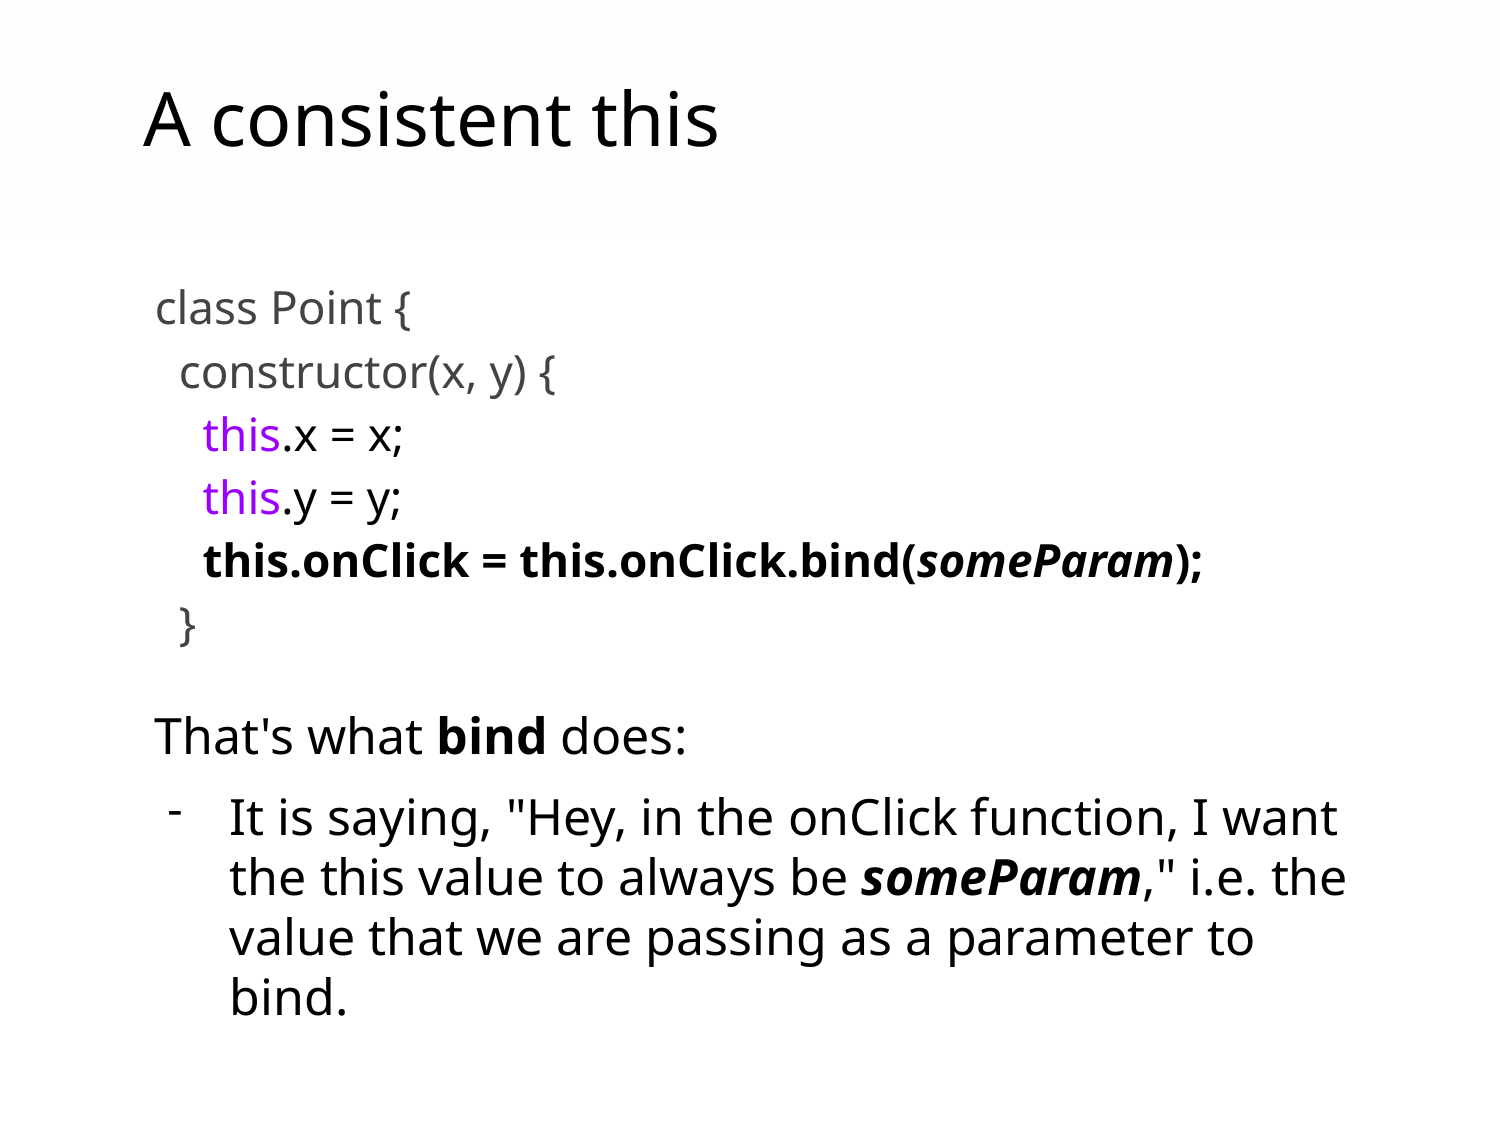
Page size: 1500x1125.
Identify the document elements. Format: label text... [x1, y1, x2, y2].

text_box That's what bind does: It is saying, "Hey, in the onClick function, I want the this value to always be someParam," i.e. the value that we are passing as a parameter to bind. [139, 689, 1372, 1065]
list class Point { constructor(x, y) { this.x = x; this.y = y; this.onClick = this.onClick.bind(someParam); } [139, 255, 1459, 1004]
title A consistent this [128, 56, 1372, 183]
